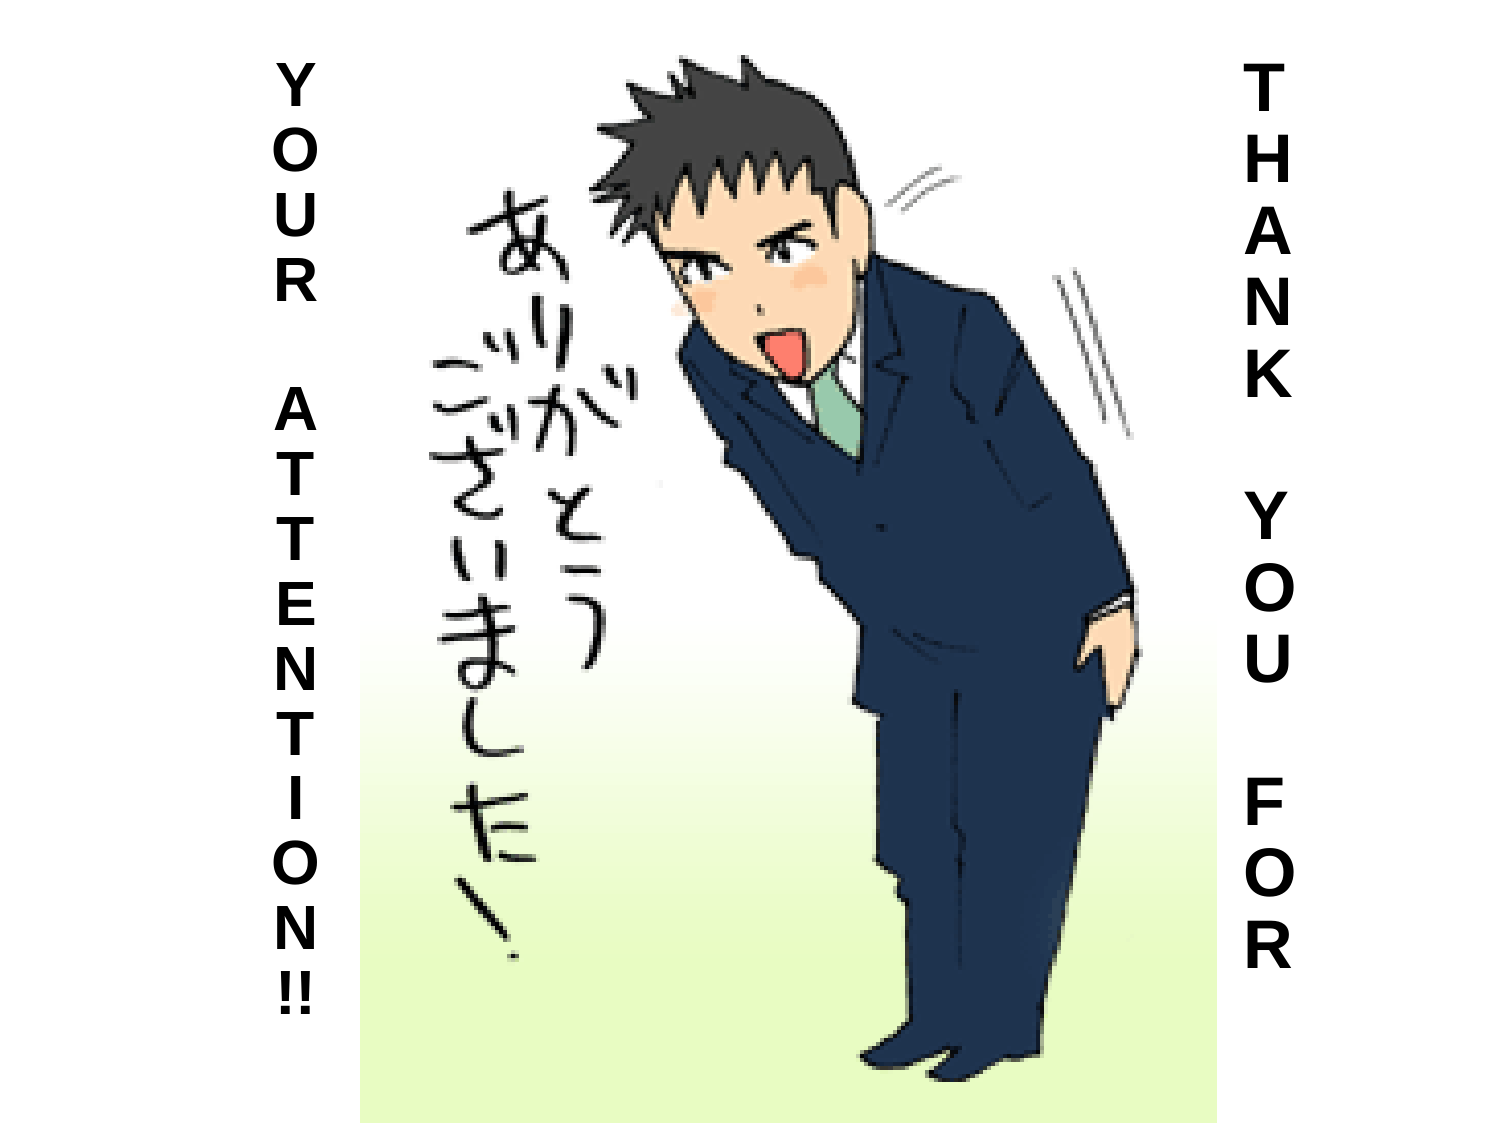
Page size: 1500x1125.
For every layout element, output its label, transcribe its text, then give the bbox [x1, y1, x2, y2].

text_box Y O U R A T T E N T I O N !! [247, 47, 344, 1125]
picture [360, 0, 1217, 1123]
text_box T H A N K Y O U F O R [1228, 47, 1312, 1045]
